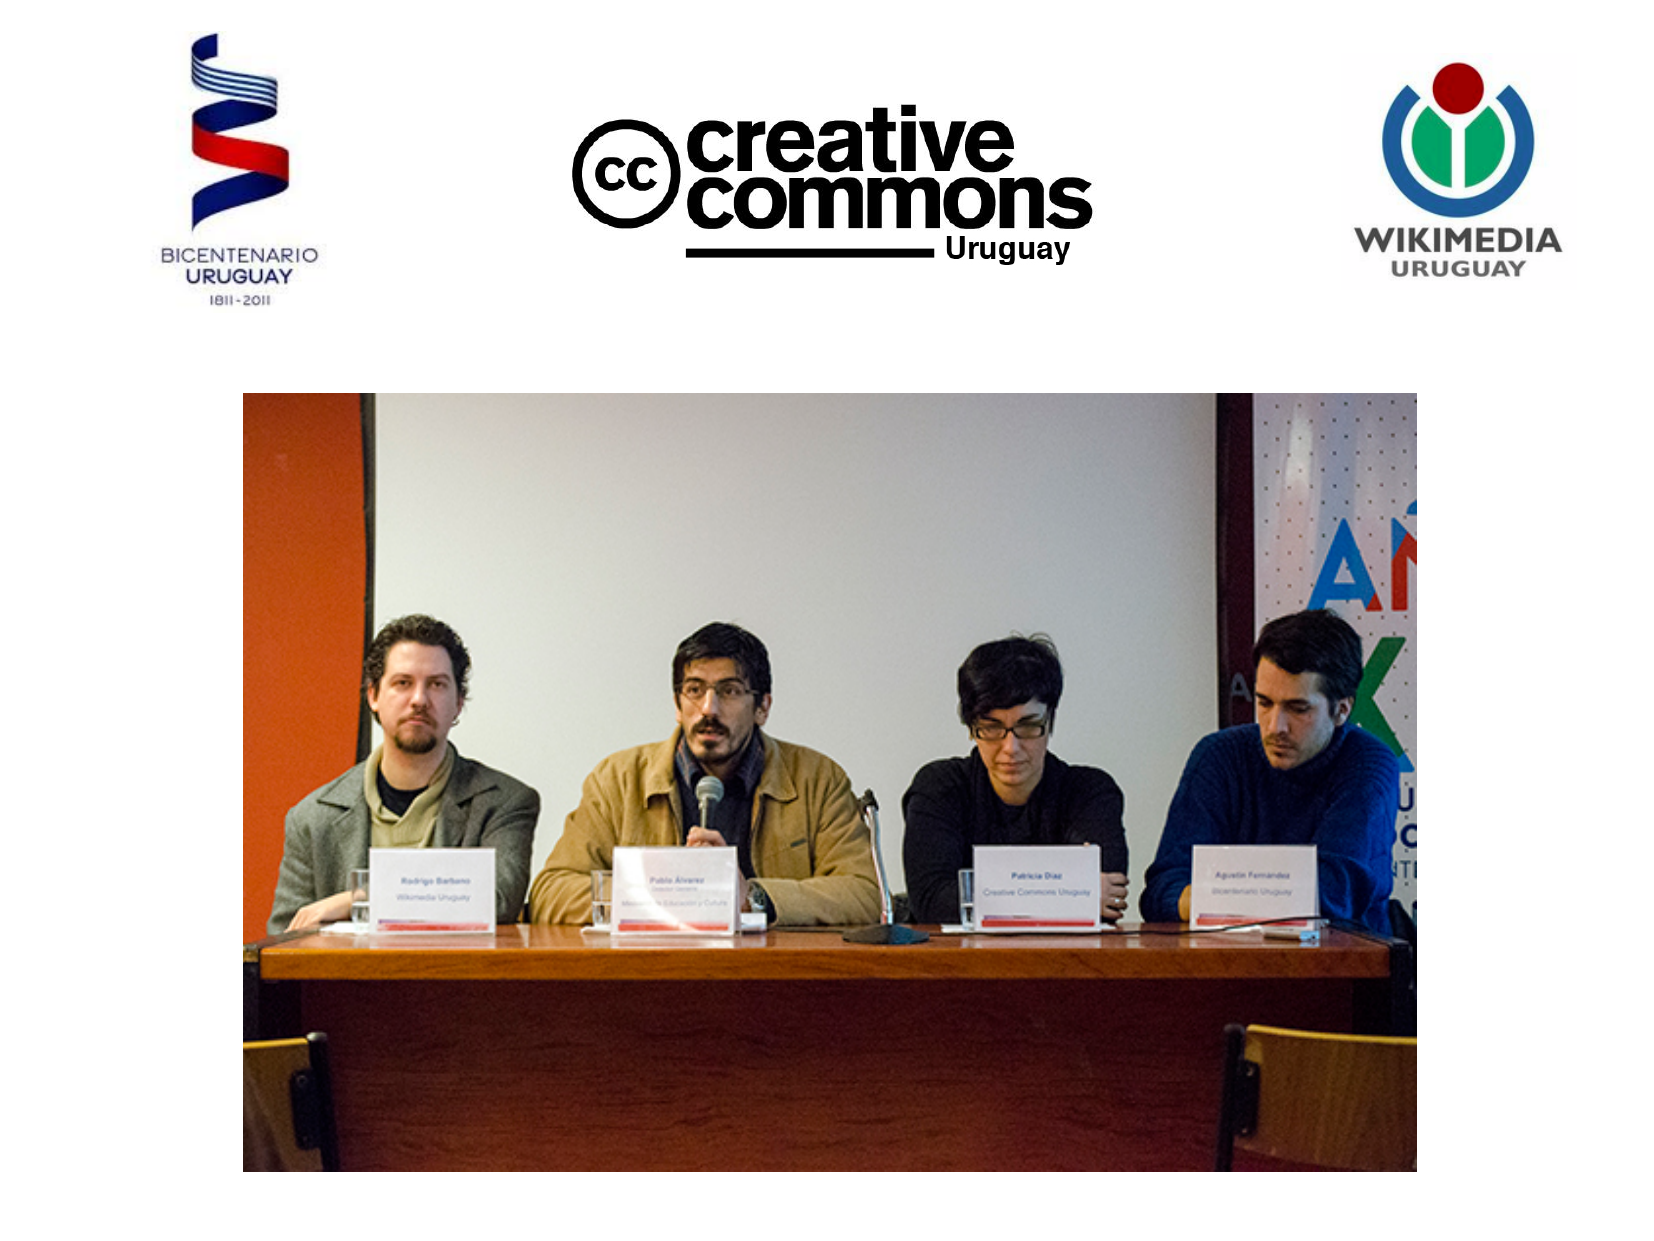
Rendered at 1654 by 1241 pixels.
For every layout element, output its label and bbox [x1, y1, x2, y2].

picture [243, 393, 1417, 1173]
picture [543, 70, 1110, 285]
picture [1341, 53, 1577, 290]
picture [1, 31, 438, 313]
